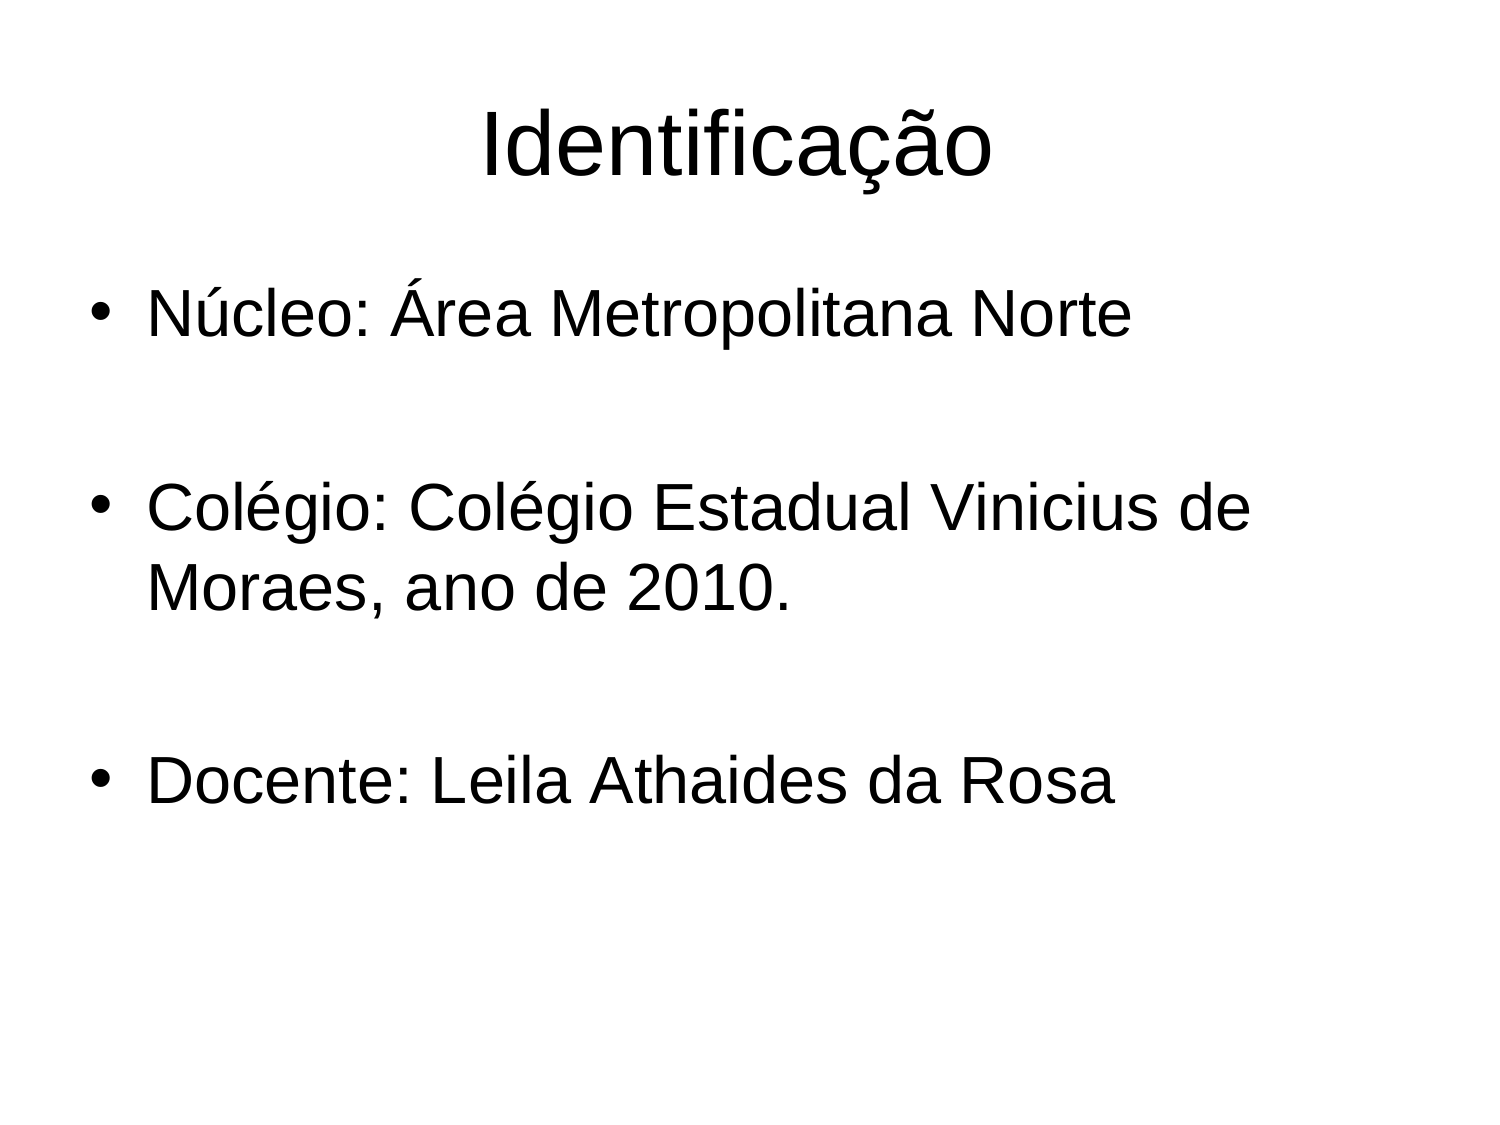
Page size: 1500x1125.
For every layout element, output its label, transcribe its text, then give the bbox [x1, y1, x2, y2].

title Identificação [75, 45, 1426, 233]
list Núcleo: Área Metropolitana Norte Colégio: Colégio Estadual Vinicius de Moraes, ano de 2010. Docente: Leila Athaides da Rosa [75, 262, 1426, 1005]
